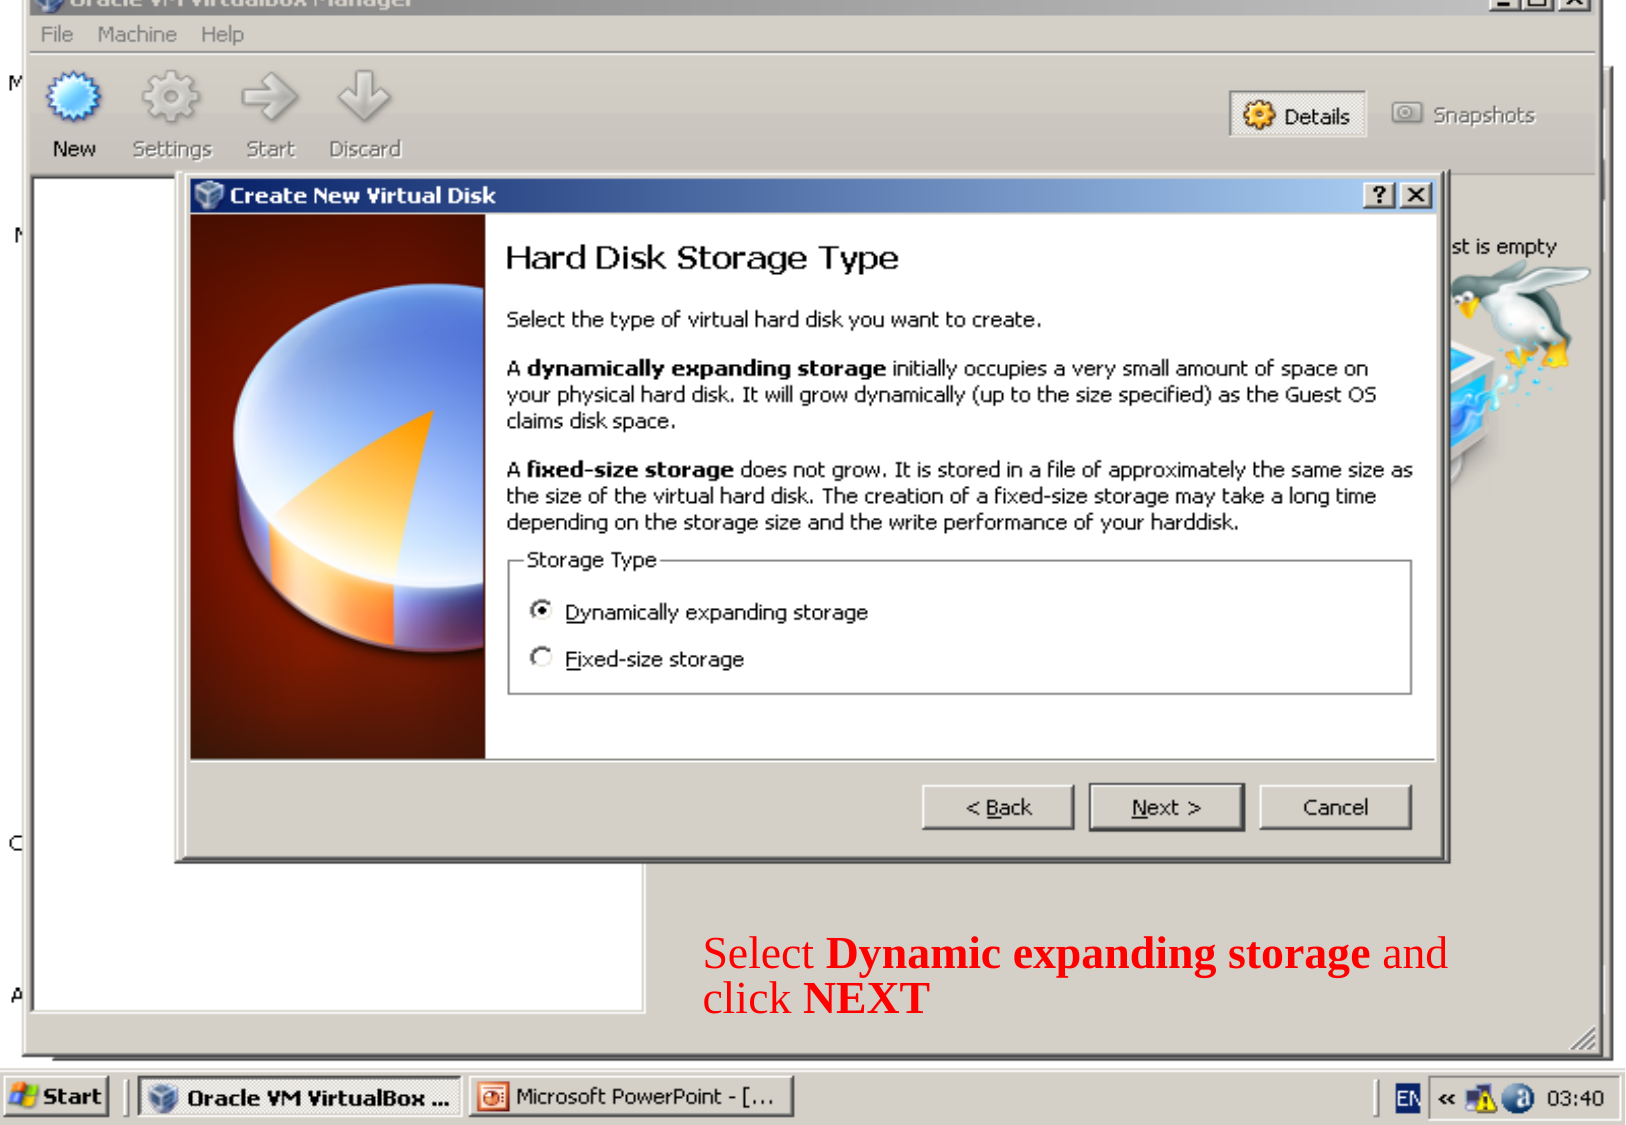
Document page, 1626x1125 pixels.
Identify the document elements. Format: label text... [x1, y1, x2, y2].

text_box Select Dynamic expanding storage and click NEXT [687, 924, 1526, 1031]
picture [0, 0, 1626, 1125]
